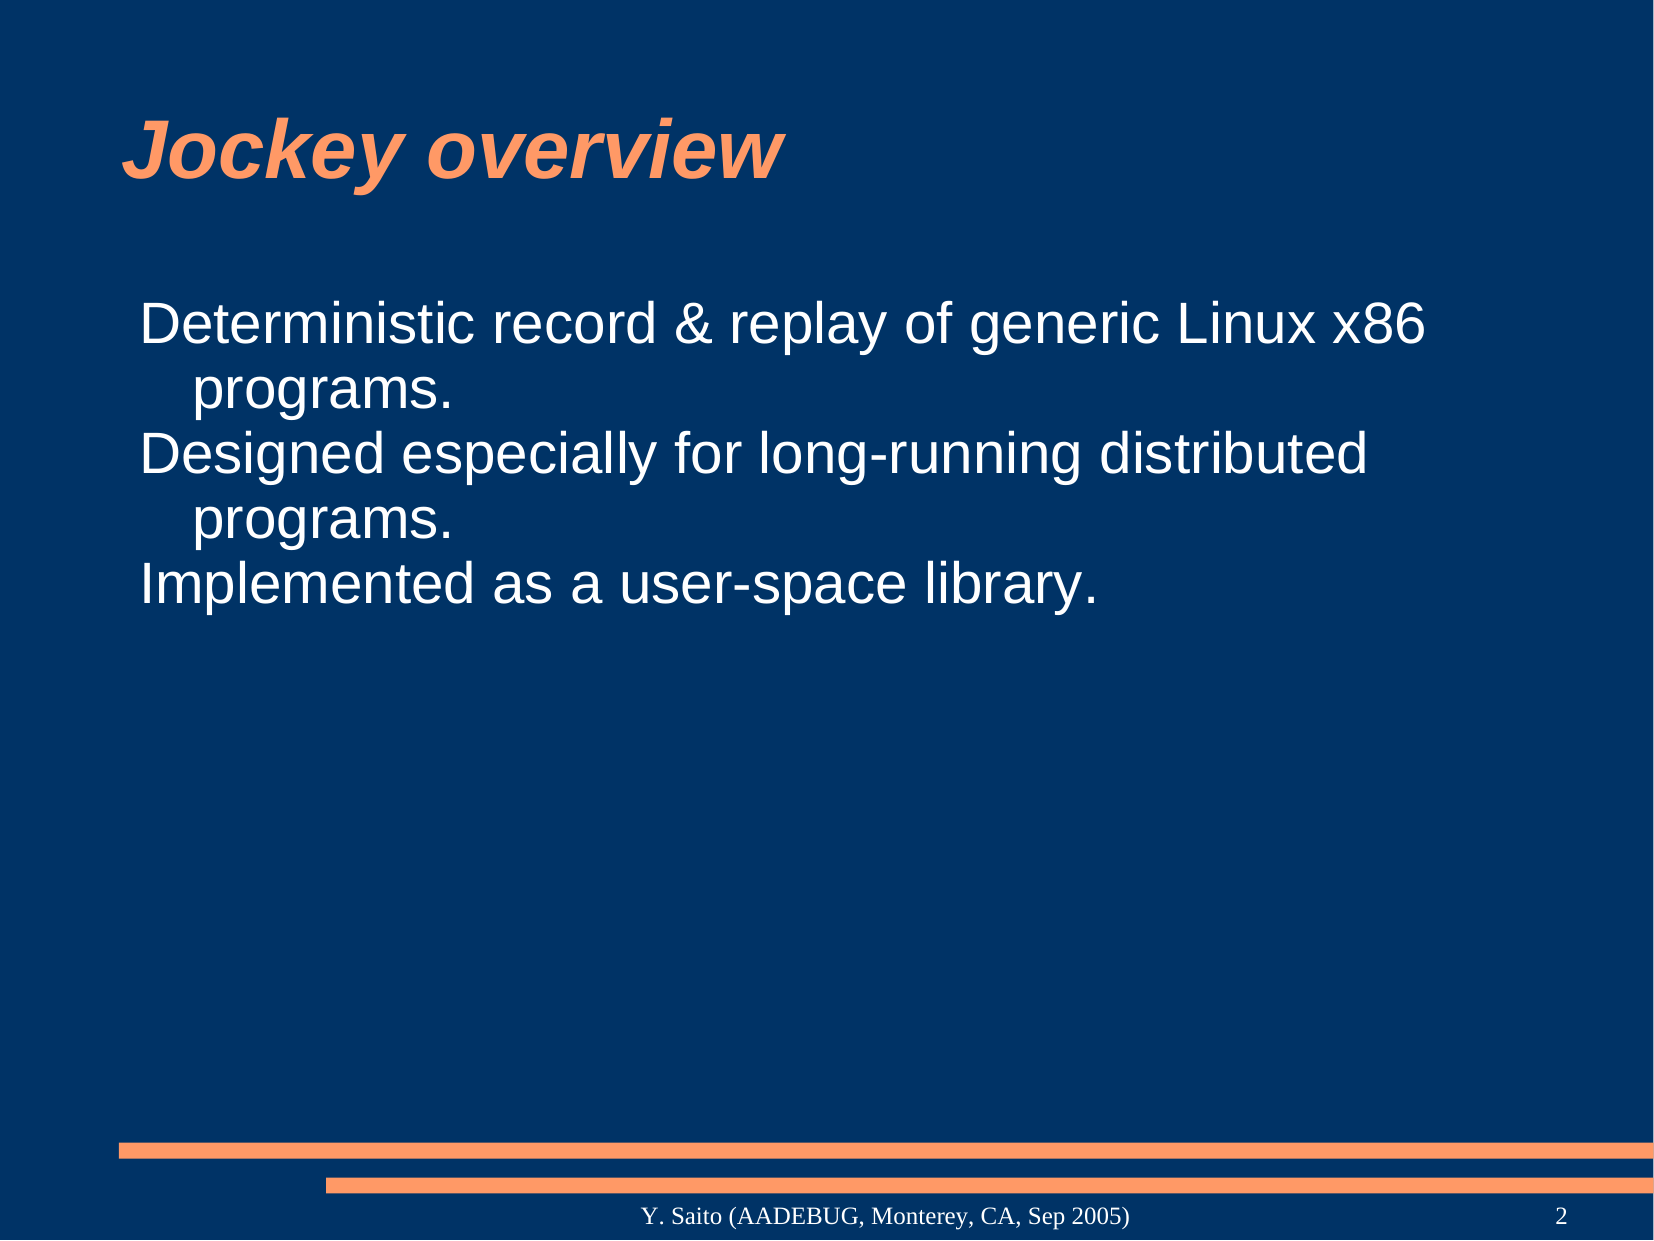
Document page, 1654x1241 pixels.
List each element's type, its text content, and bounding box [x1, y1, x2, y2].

title Jockey overview [121, 46, 1534, 254]
list Deterministic record & replay of generic Linux x86 programs. Designed especially for long-running distributed programs. Implemented as a user-space library. [121, 290, 1561, 1101]
